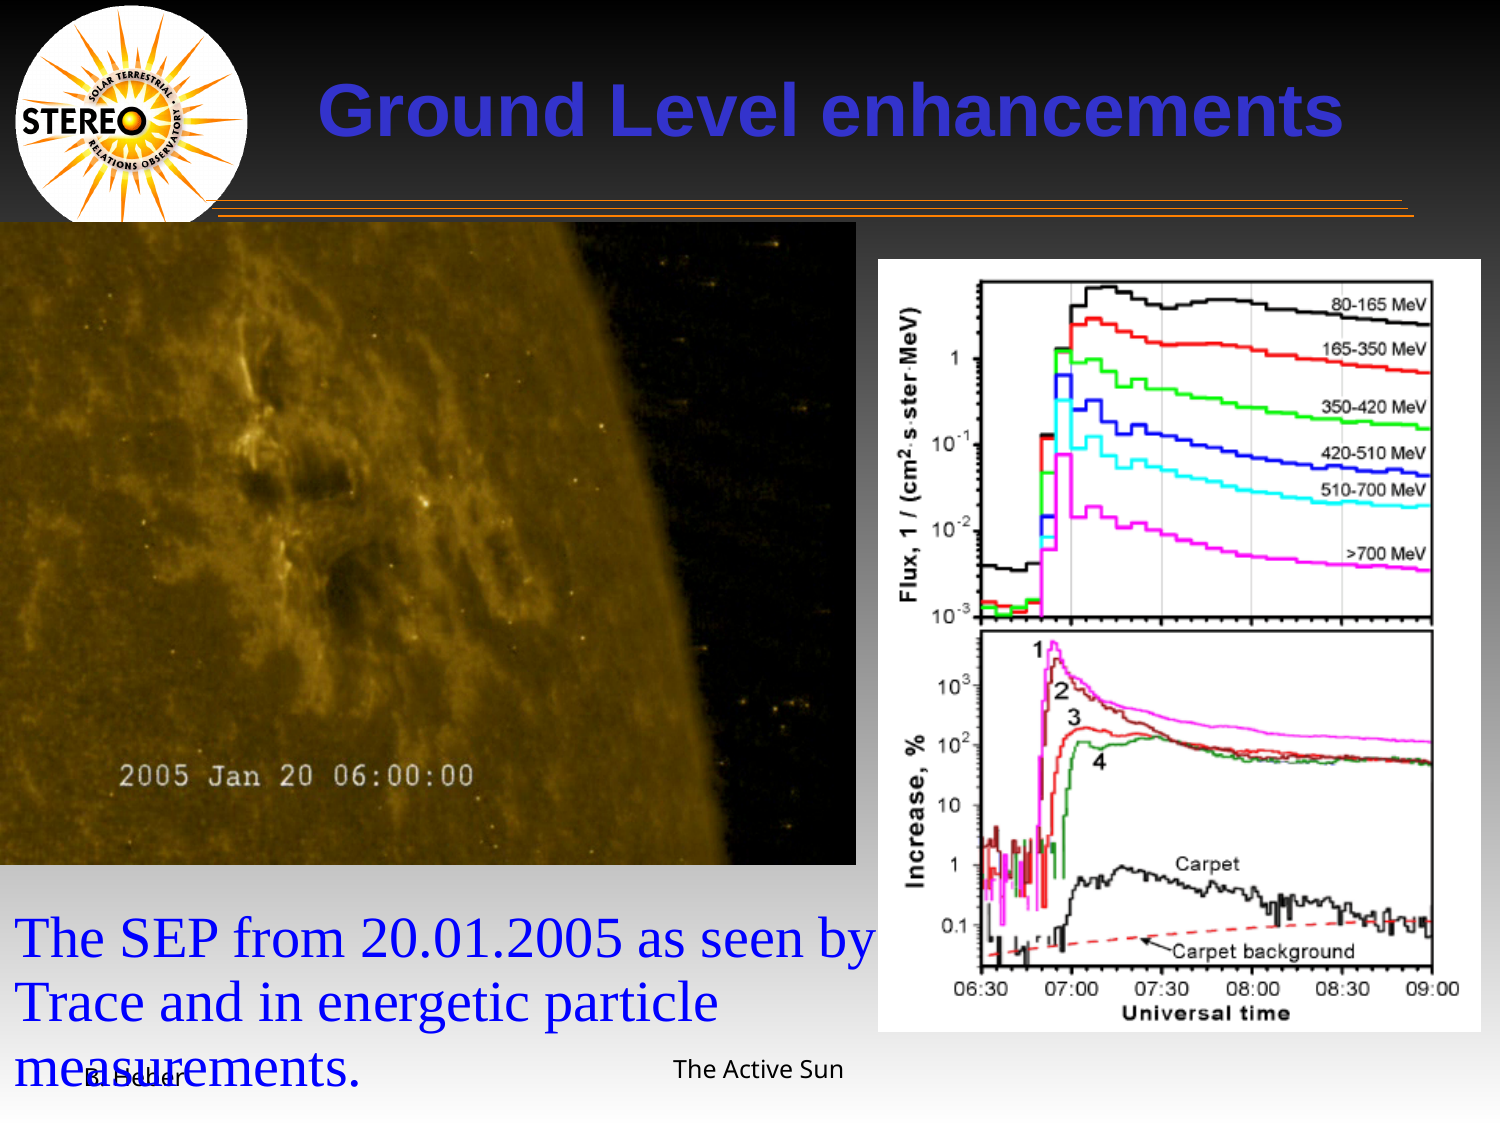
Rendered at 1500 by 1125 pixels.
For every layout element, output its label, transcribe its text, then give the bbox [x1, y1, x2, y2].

text_box The SEP from 20.01.2005 as seen by Trace and in energetic particle measurements. [0, 897, 1032, 1125]
picture [0, 2, 856, 865]
title Ground Level enhancements [258, 62, 1406, 168]
picture [878, 259, 1481, 1032]
